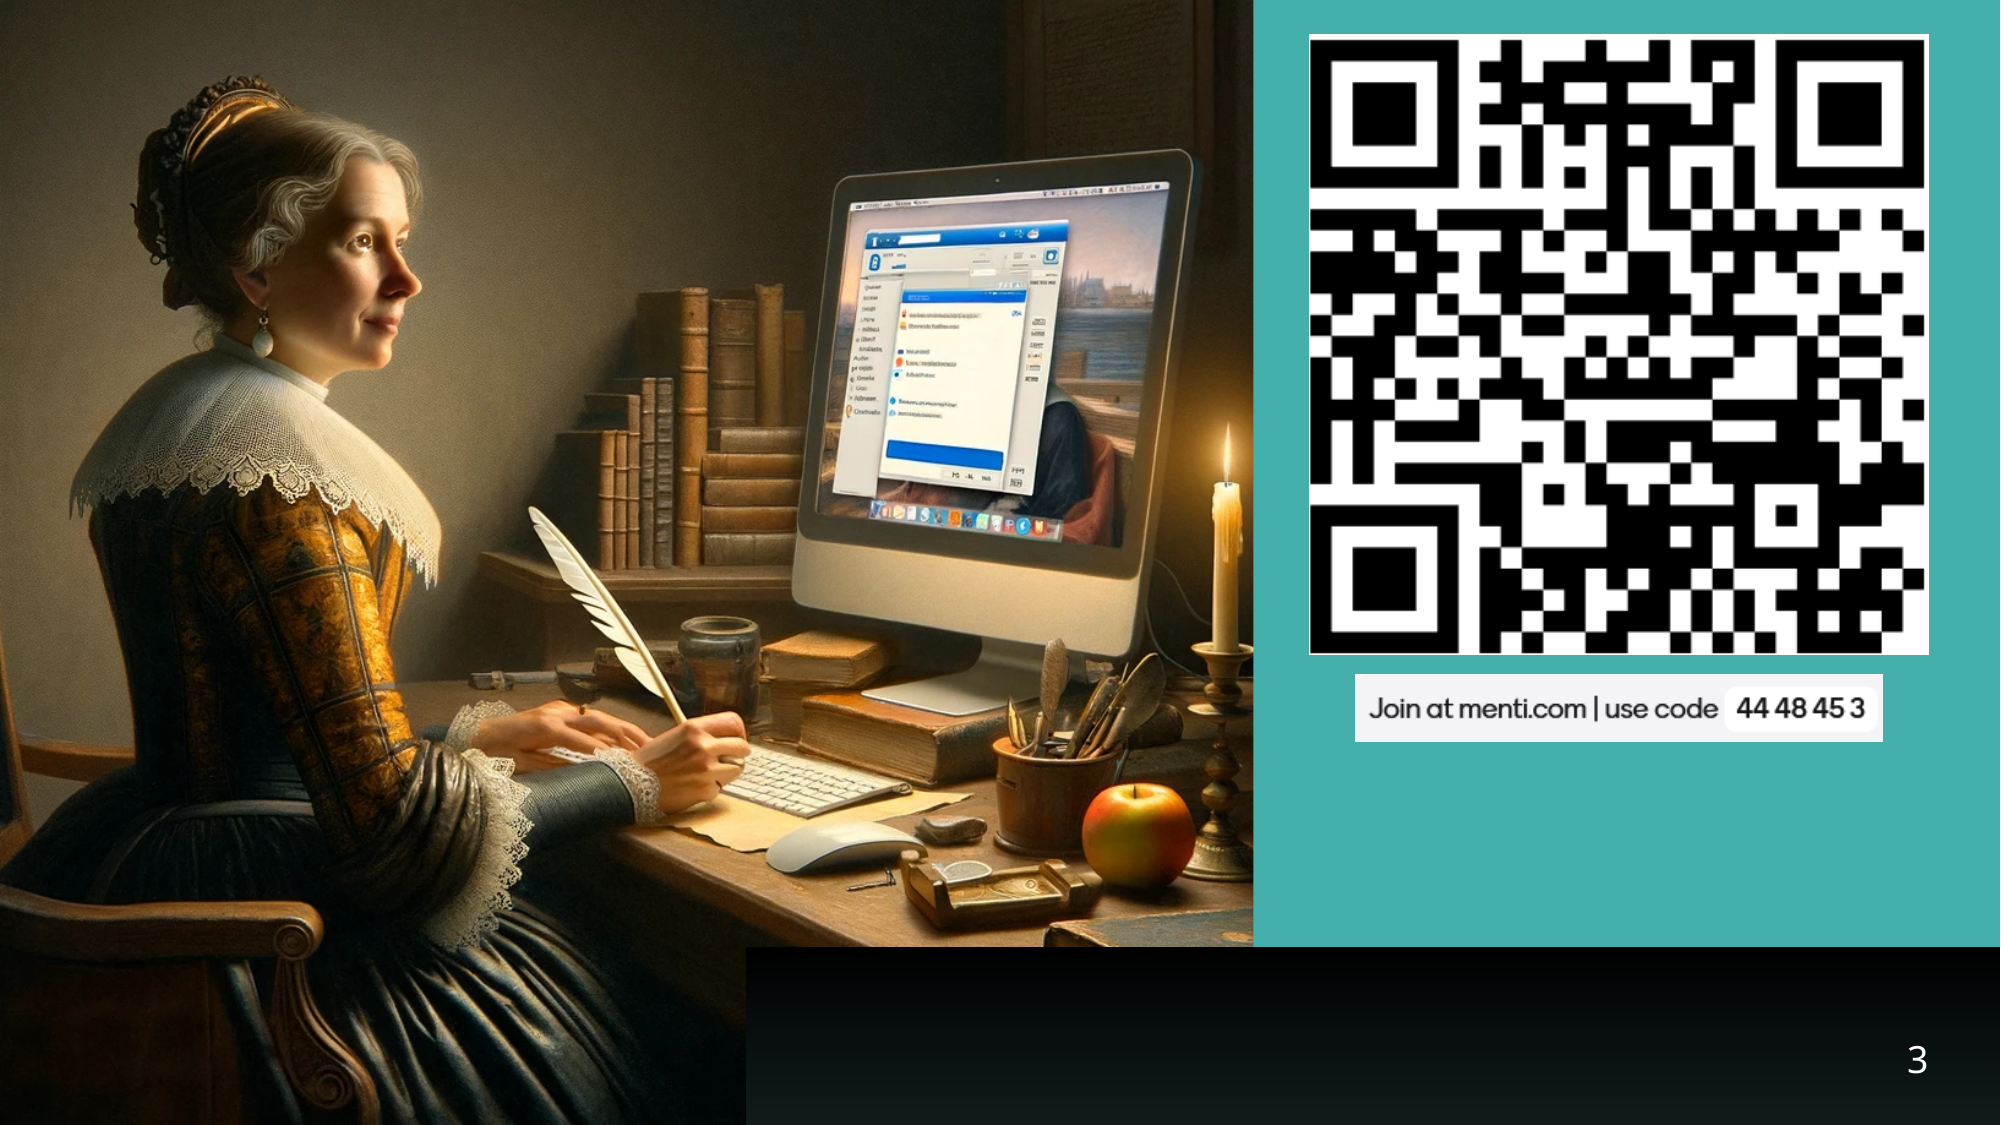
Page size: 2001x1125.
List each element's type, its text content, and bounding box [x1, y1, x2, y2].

text_box [746, 0, 2000, 1125]
text_box 3 [1892, 1028, 1965, 1091]
picture [0, 0, 1254, 1125]
picture [1355, 674, 1883, 742]
picture [1309, 34, 1929, 655]
